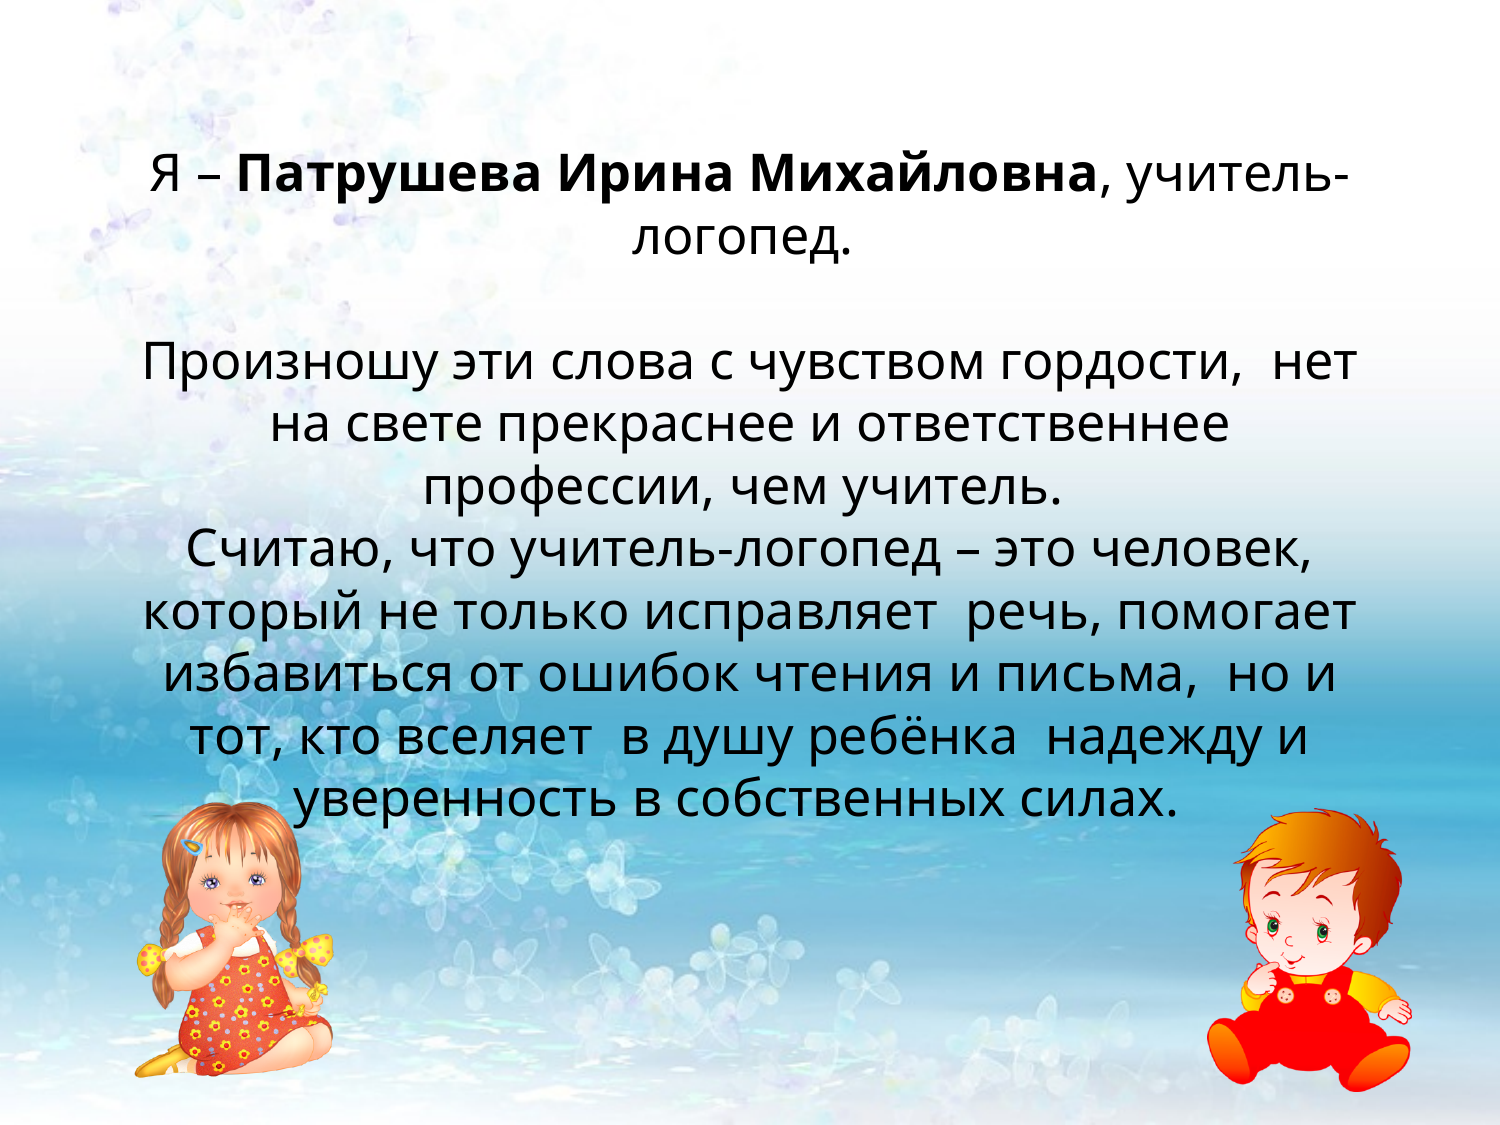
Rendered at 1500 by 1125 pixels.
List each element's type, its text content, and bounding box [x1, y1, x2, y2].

title Я – Патрушева Ирина Михайловна, учитель-логопед. Произношу эти слова с чувством гордости, нет на свете прекраснее и ответственнее профессии, чем учитель. Считаю, что учитель-логопед – это человек, который не только исправляет речь, помогает избавиться от ошибок чтения и письма, но и тот, кто вселяет в душу ребёнка надежду и уверенность в собственных силах. [112, 82, 1388, 1055]
picture [0, 0, 1500, 1125]
